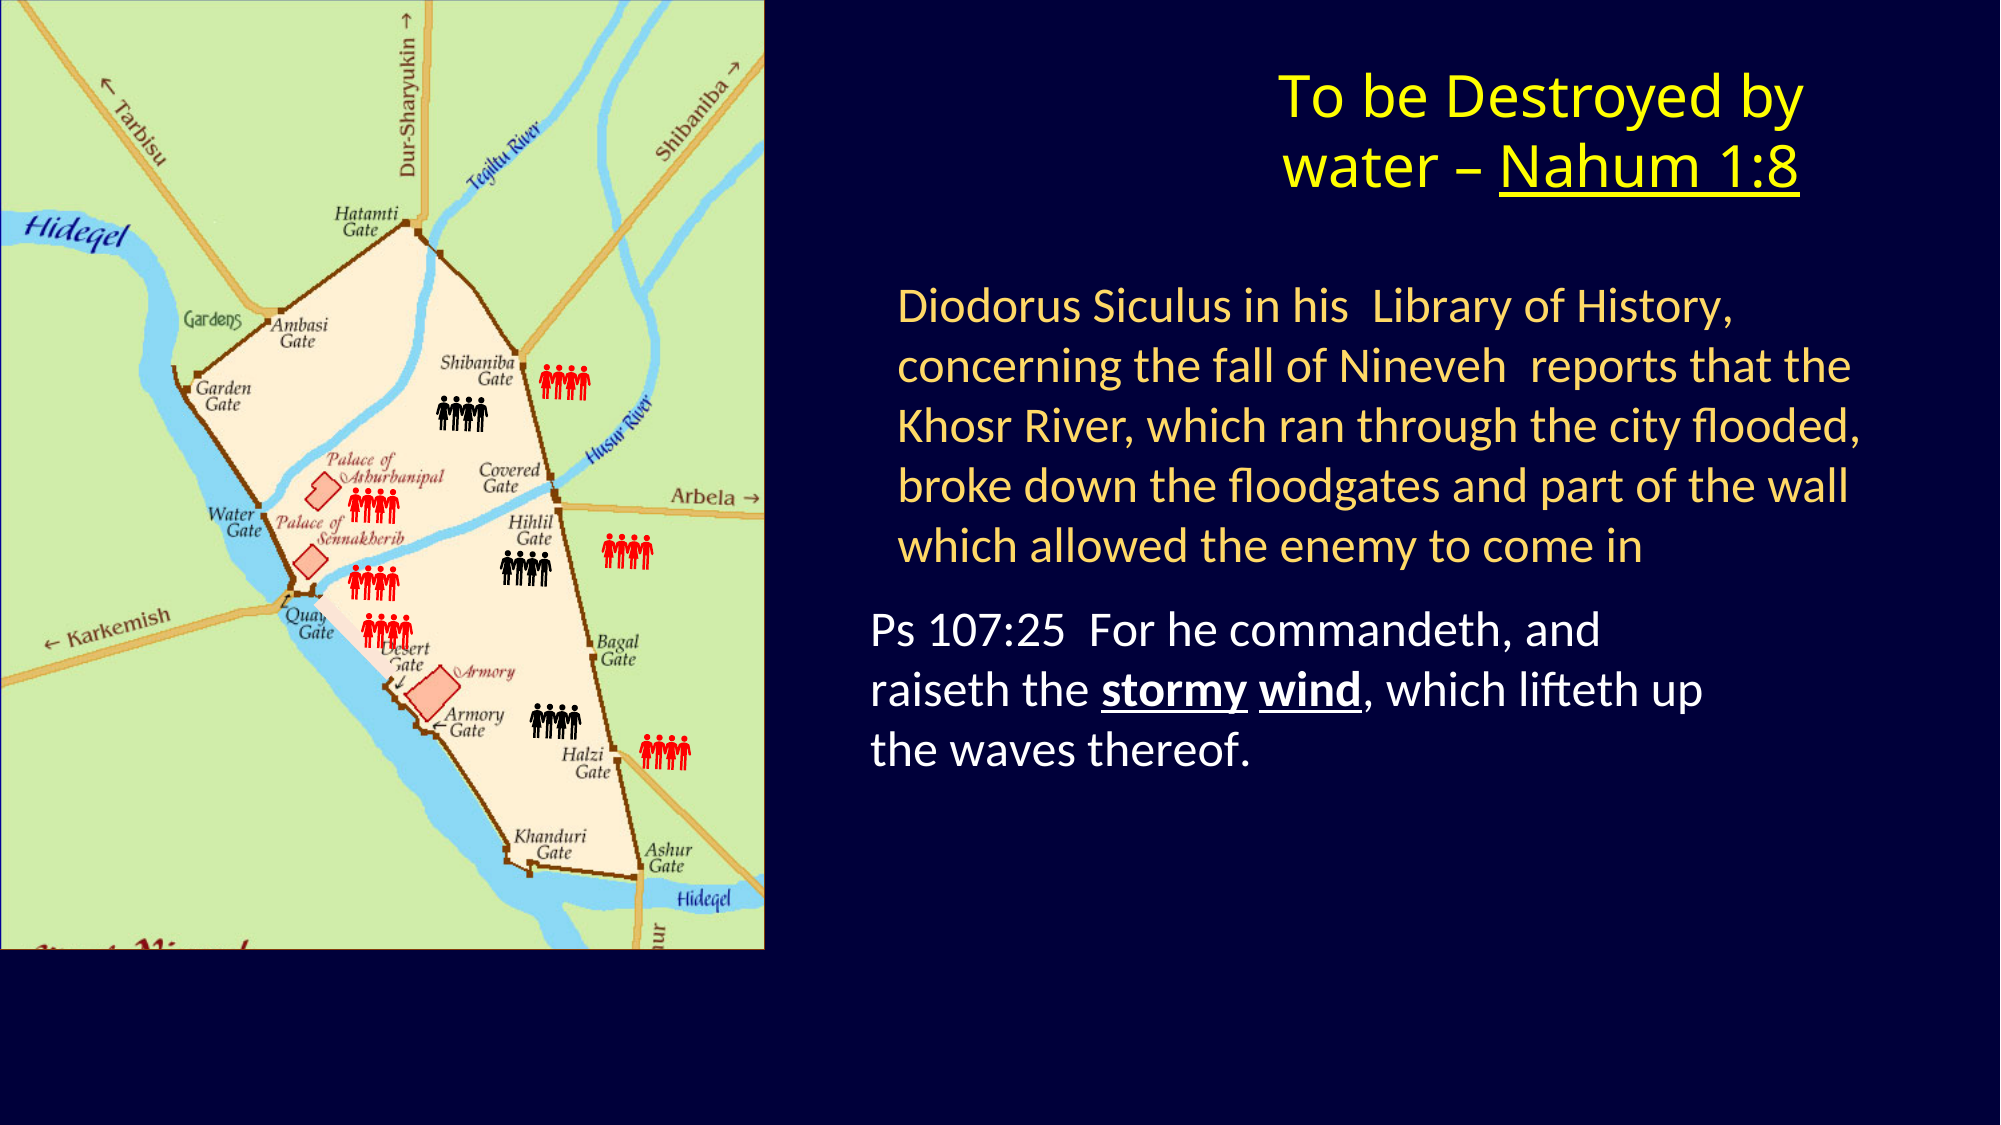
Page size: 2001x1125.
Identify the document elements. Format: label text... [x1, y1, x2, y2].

text_box Ps 107:25 For he commandeth, and raiseth the stormy wind, which lifteth up the waves thereof. [855, 589, 1735, 784]
text_box To be Destroyed by water – Nahum 1:8 [1190, 52, 1893, 207]
text_box Diodorus Siculus in his Library of History, concerning the fall of Nineveh reports that the Khosr River, which ran through the city flooded, broke down the floodgates and part of the wall which allowed the enemy to come in [882, 264, 1893, 583]
picture [0, 0, 764, 949]
